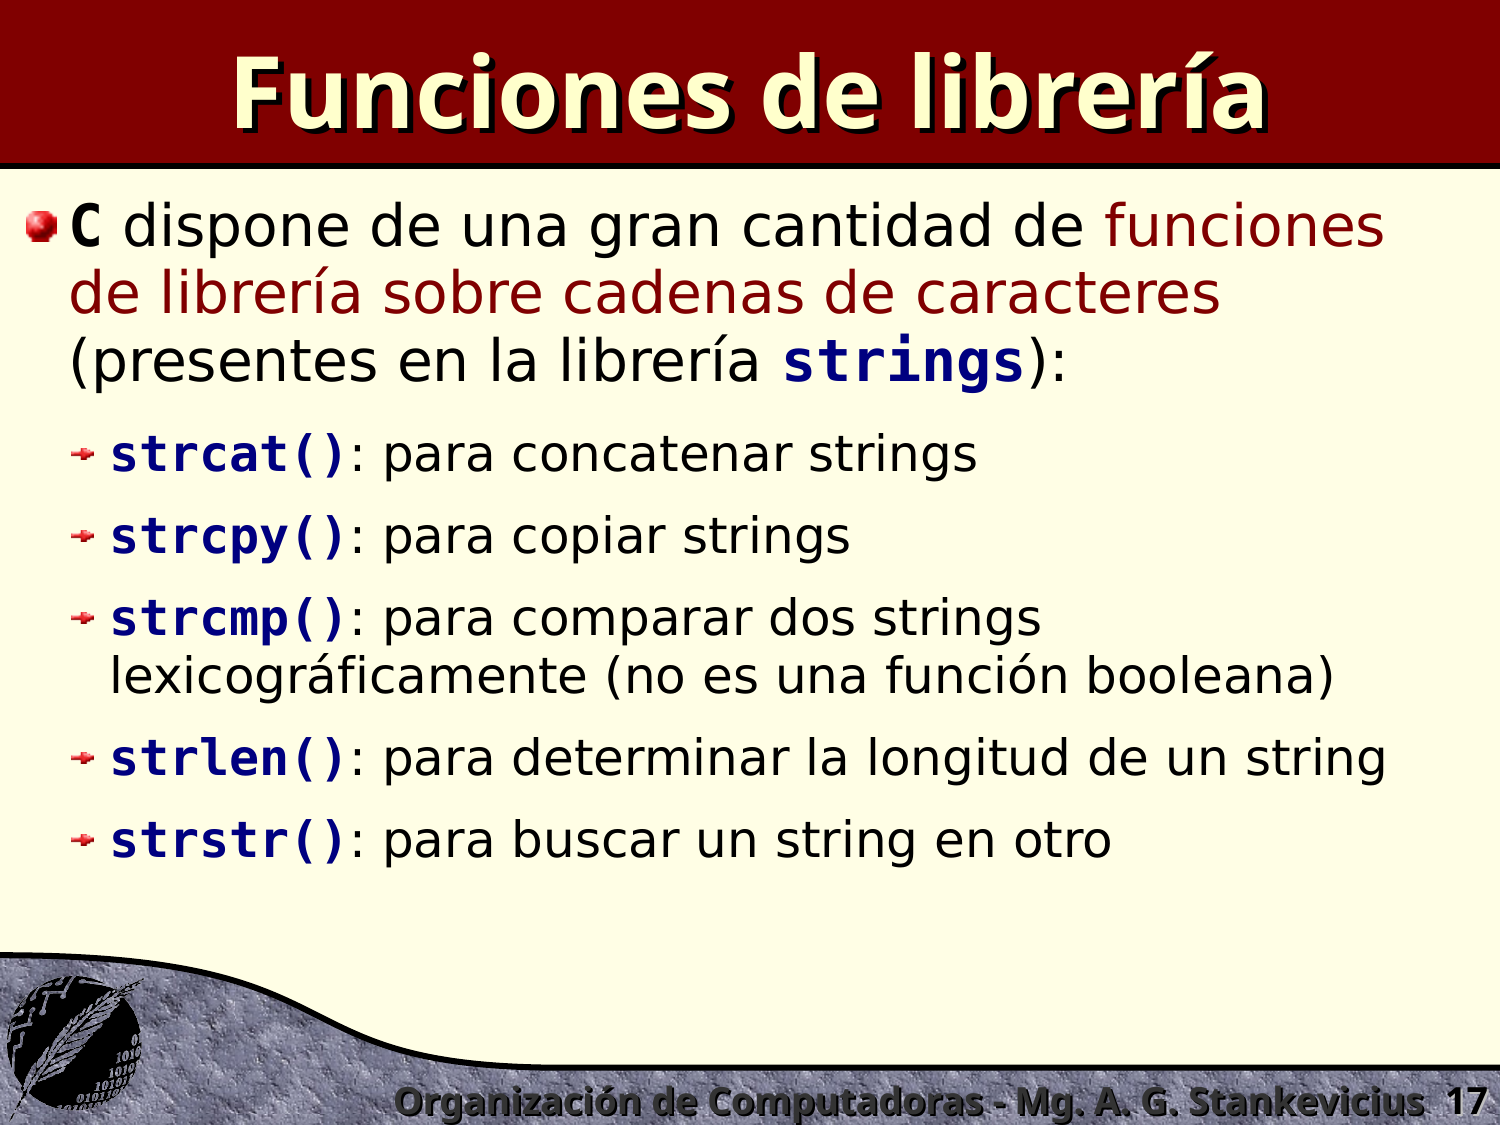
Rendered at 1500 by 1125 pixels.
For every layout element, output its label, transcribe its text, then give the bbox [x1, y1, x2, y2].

picture [448, 1100, 455, 1110]
list C dispone de una gran cantidad de funciones de librería sobre cadenas de caracteres (presentes en la librería strings): strcat(): para concatenar strings strcpy(): para copiar strings strcmp(): para comparar dos strings lexicográficamente (no es una función booleana) strlen(): para determinar la longitud de un string strstr(): para buscar un string en otro [11, 192, 1486, 935]
picture [802, 1100, 806, 1110]
picture [1058, 1100, 1065, 1110]
picture [0, 959, 1500, 1125]
title Funciones de librería [15, 5, 1485, 160]
